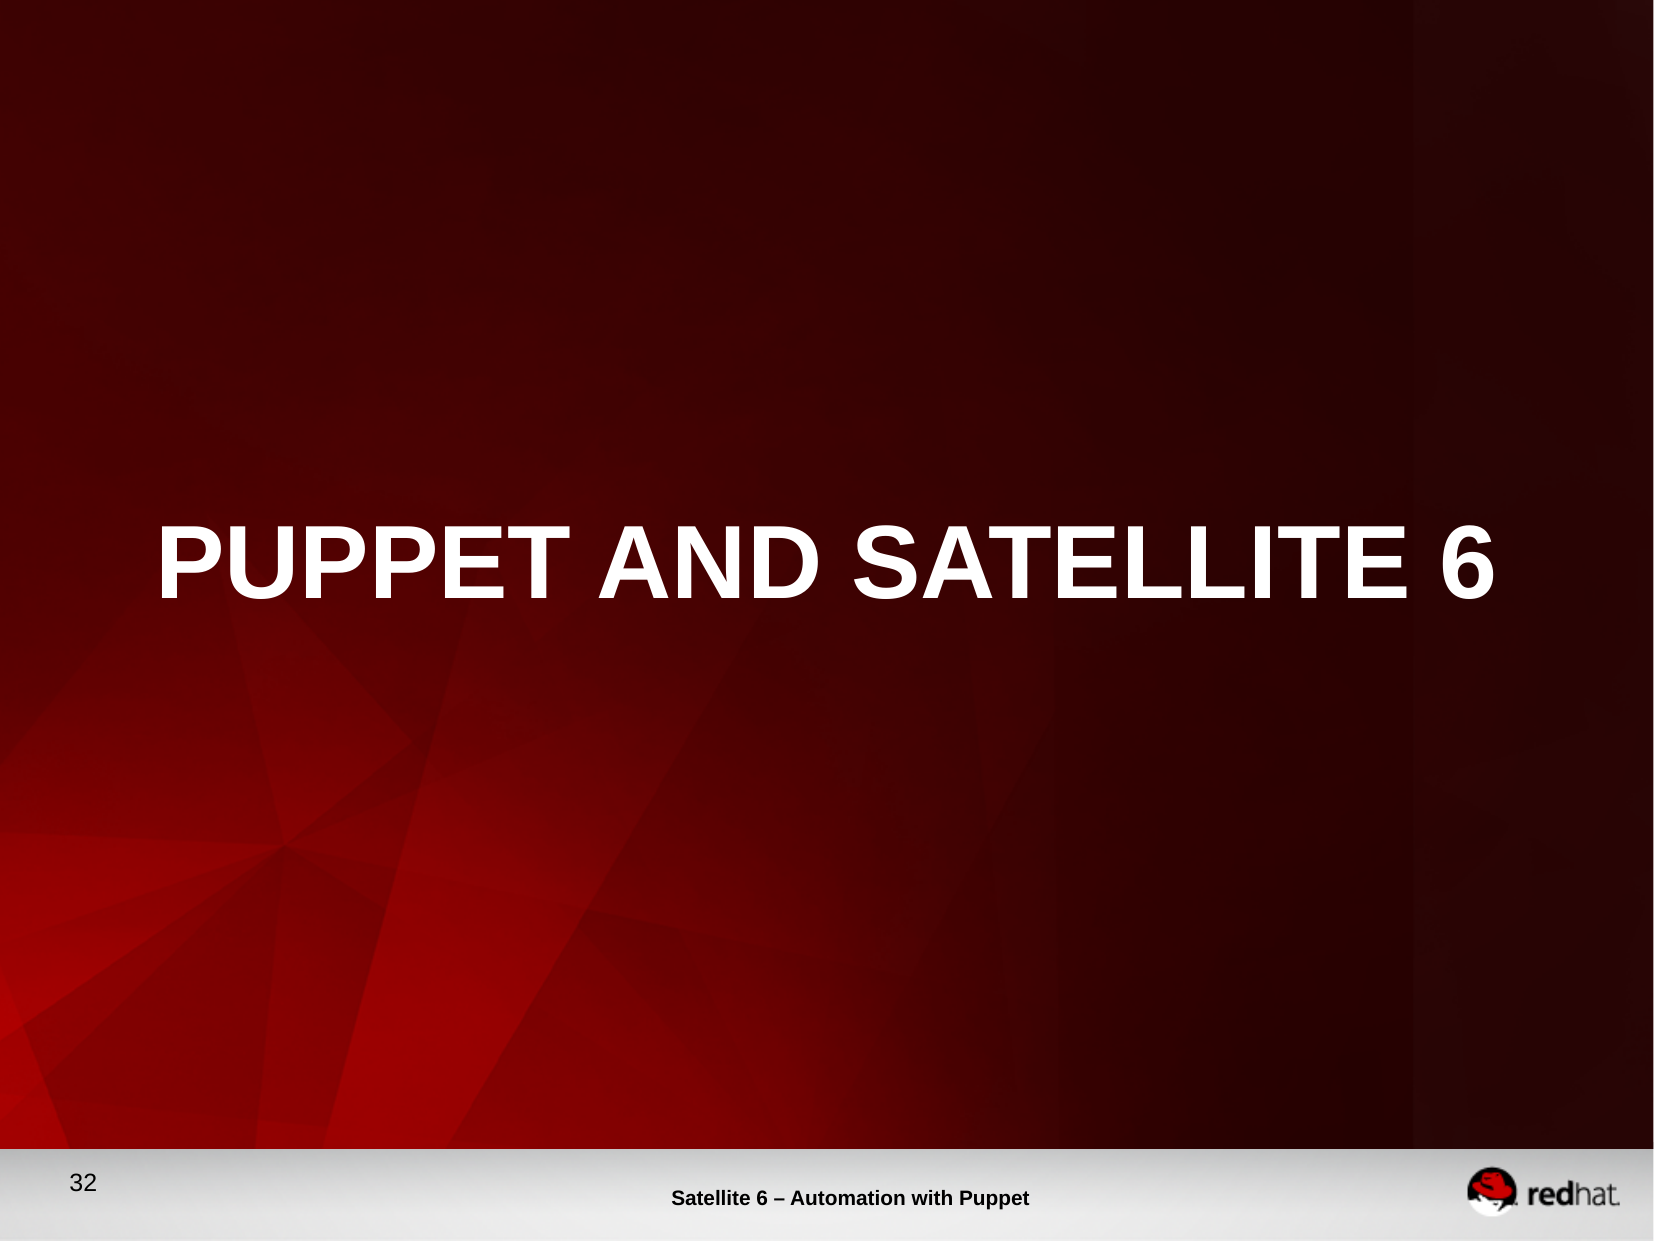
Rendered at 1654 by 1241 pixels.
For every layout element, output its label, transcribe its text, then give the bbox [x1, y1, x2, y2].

picture [0, 0, 1654, 1241]
title PUPPET AND SATELLITE 6 [82, 262, 1571, 862]
